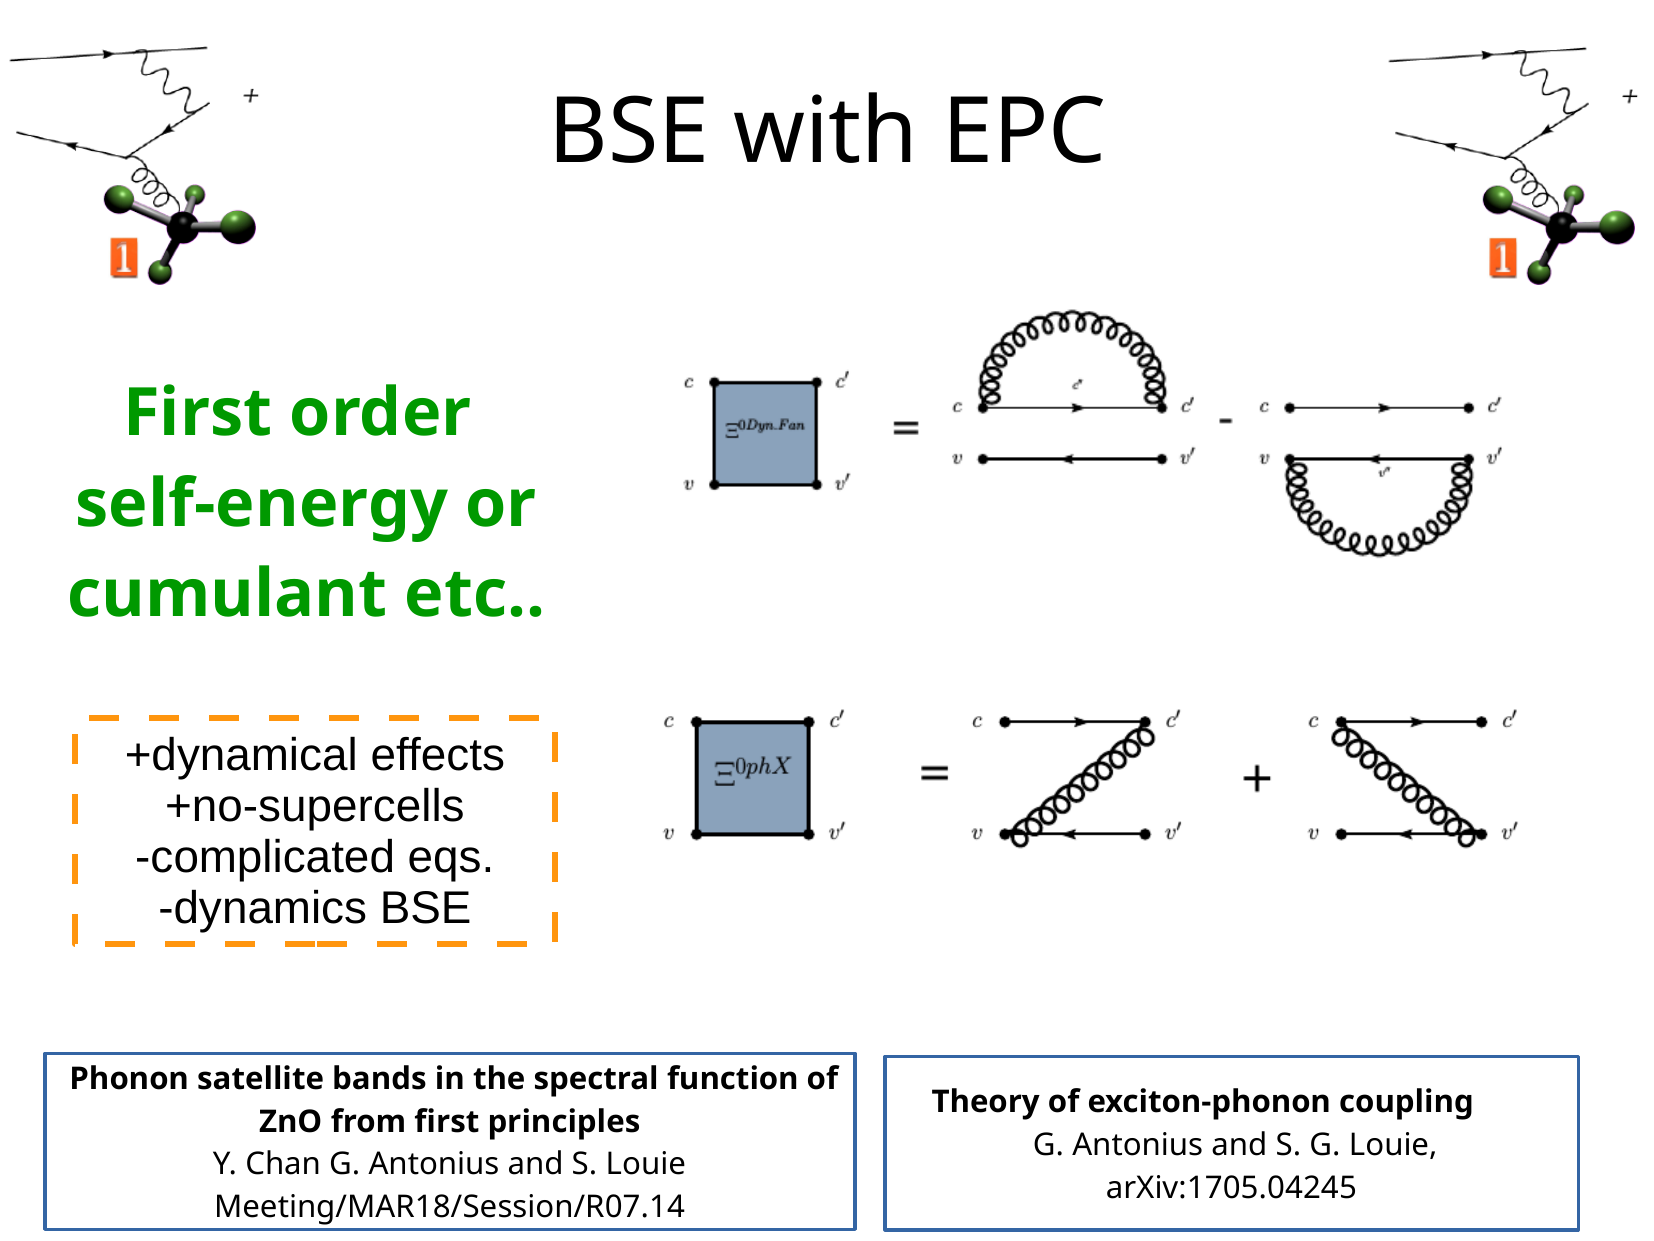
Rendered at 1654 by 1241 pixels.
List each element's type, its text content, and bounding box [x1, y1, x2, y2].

text_box +dynamical effects +no-supercells -complicated eqs. -dynamics BSE [75, 718, 556, 945]
title BSE with EPC [271, 54, 1572, 201]
text_box Phonon satellite bands in the spectral function of ZnO from first principles Y. Chan G. Antonius and S. Louie Meeting/MAR18/Session/R07.14 [45, 1053, 856, 1230]
text_box Theory of exciton-phonon coupling G. Antonius and S. G. Louie, arXiv:1705.04245 [885, 1056, 1579, 1231]
picture [607, 0, 1650, 946]
text_box First order self-energy or cumulant etc.. [45, 330, 568, 671]
picture [0, 0, 271, 302]
